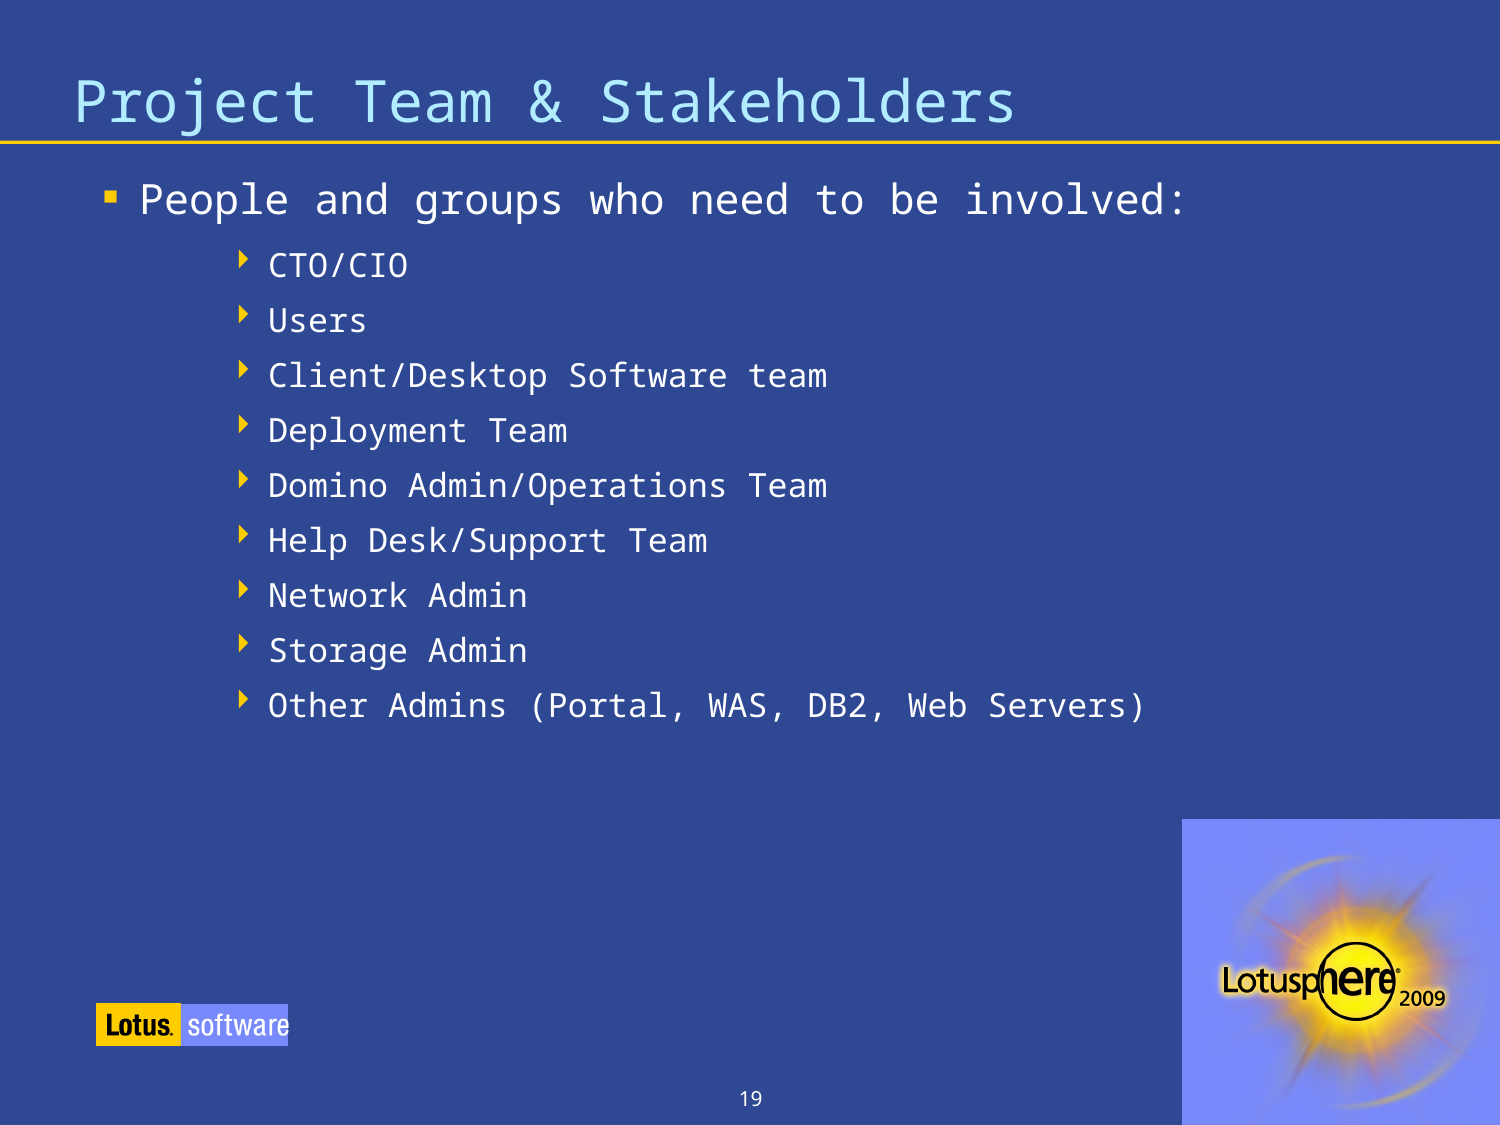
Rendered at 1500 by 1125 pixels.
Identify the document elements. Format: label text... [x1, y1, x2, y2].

list People and groups who need to be involved: CTO/CIO Users Client/Desktop Software team Deployment Team Domino Admin/Operations Team Help Desk/Support Team Network Admin Storage Admin Other Admins (Portal, WAS, DB2, Web Servers)‏ [100, 171, 1424, 812]
picture [1181, 818, 1500, 1125]
picture [96, 1003, 289, 1046]
title Project Team & Stakeholders [73, 54, 1427, 137]
